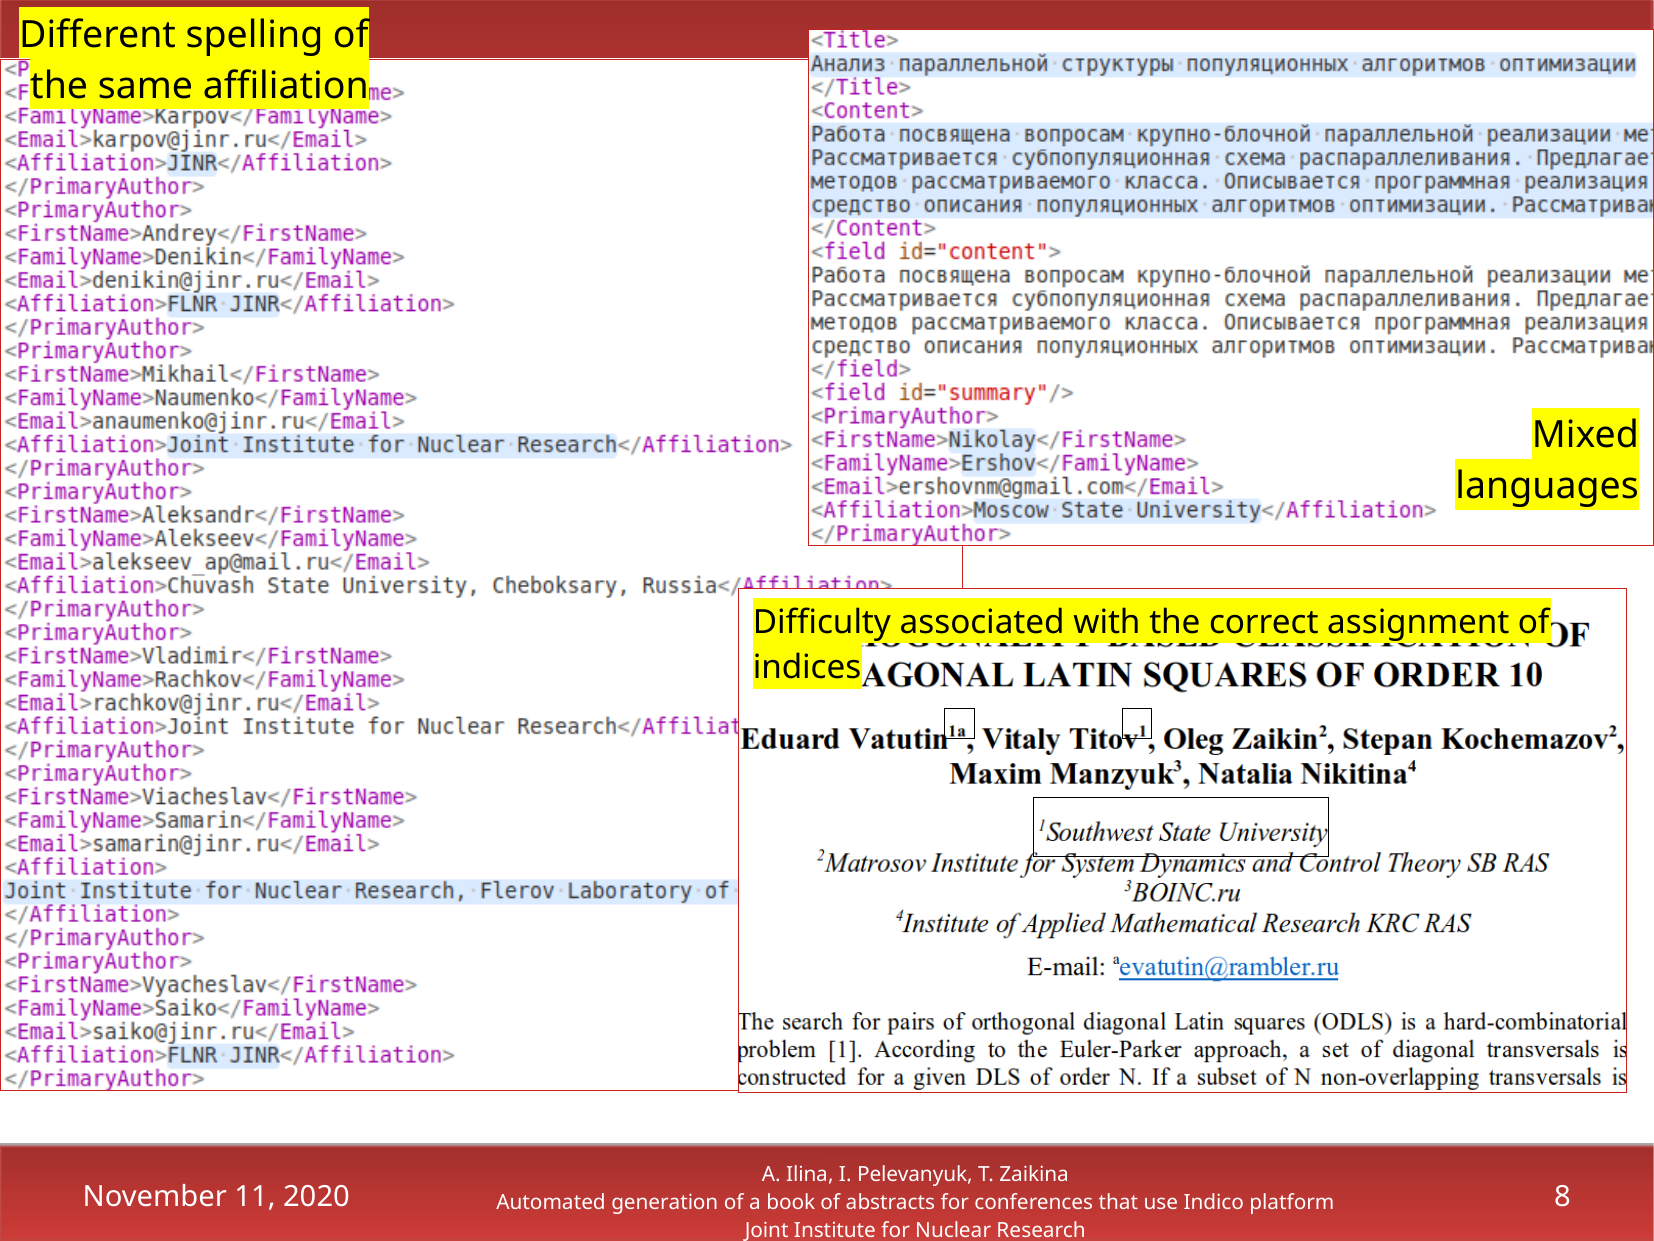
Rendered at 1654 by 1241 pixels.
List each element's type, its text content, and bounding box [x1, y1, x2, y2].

text_box Mixed languages [1358, 400, 1654, 502]
text_box Different spelling of the same affiliation [0, 0, 384, 102]
picture [0, 0, 1654, 1093]
text_box Difficulty associated with the correct assignment of indices [738, 590, 1625, 683]
picture [0, 1143, 1654, 1241]
text_box A. Ilina, I. Pelevanyuk, T. Zaikina Automated generation of a book of abstracts for conferences that use Indico platform Joint Institute for Nuclear Research [354, 1151, 1477, 1240]
